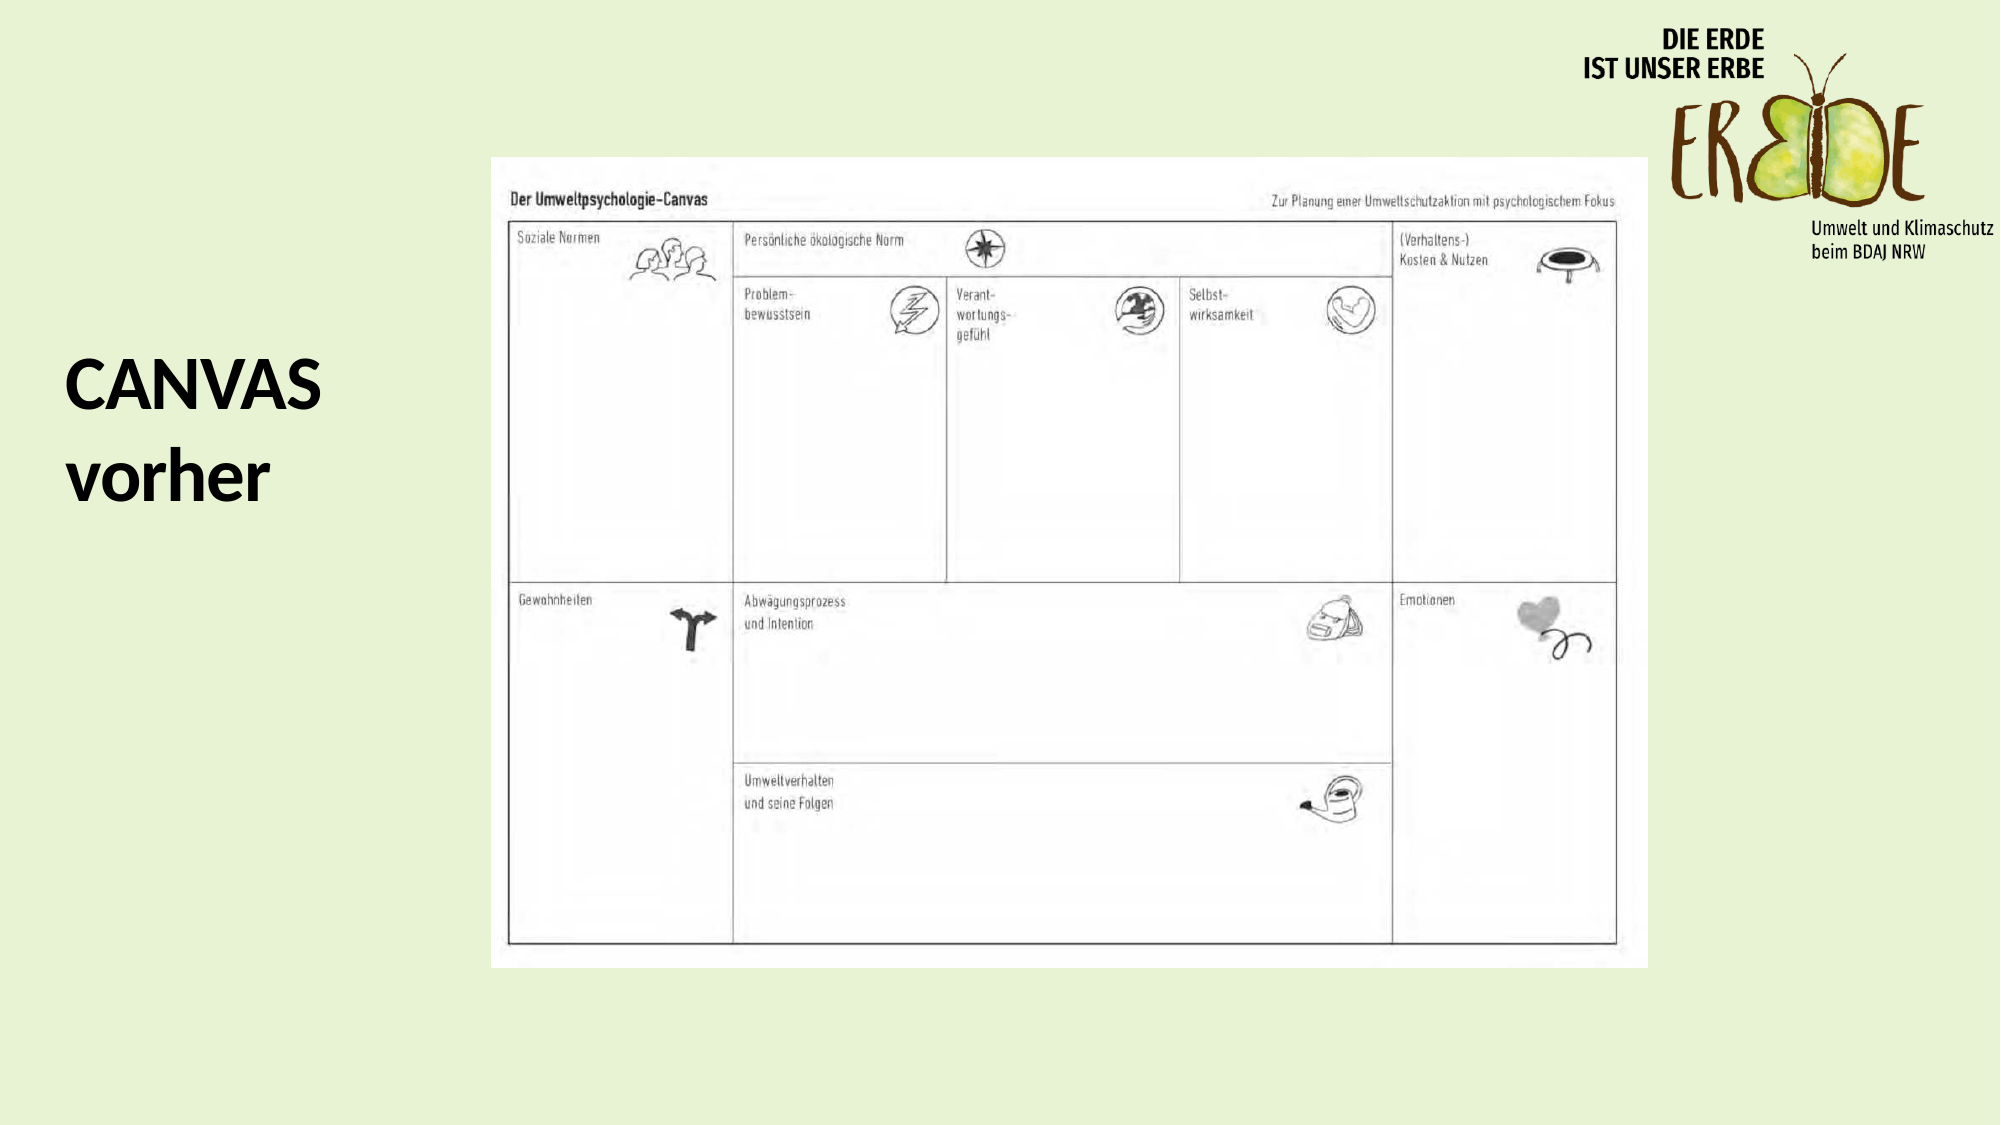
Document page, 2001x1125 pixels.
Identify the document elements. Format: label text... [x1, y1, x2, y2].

picture [491, 157, 1648, 968]
text_box CANVAS vorher [65, 332, 339, 563]
